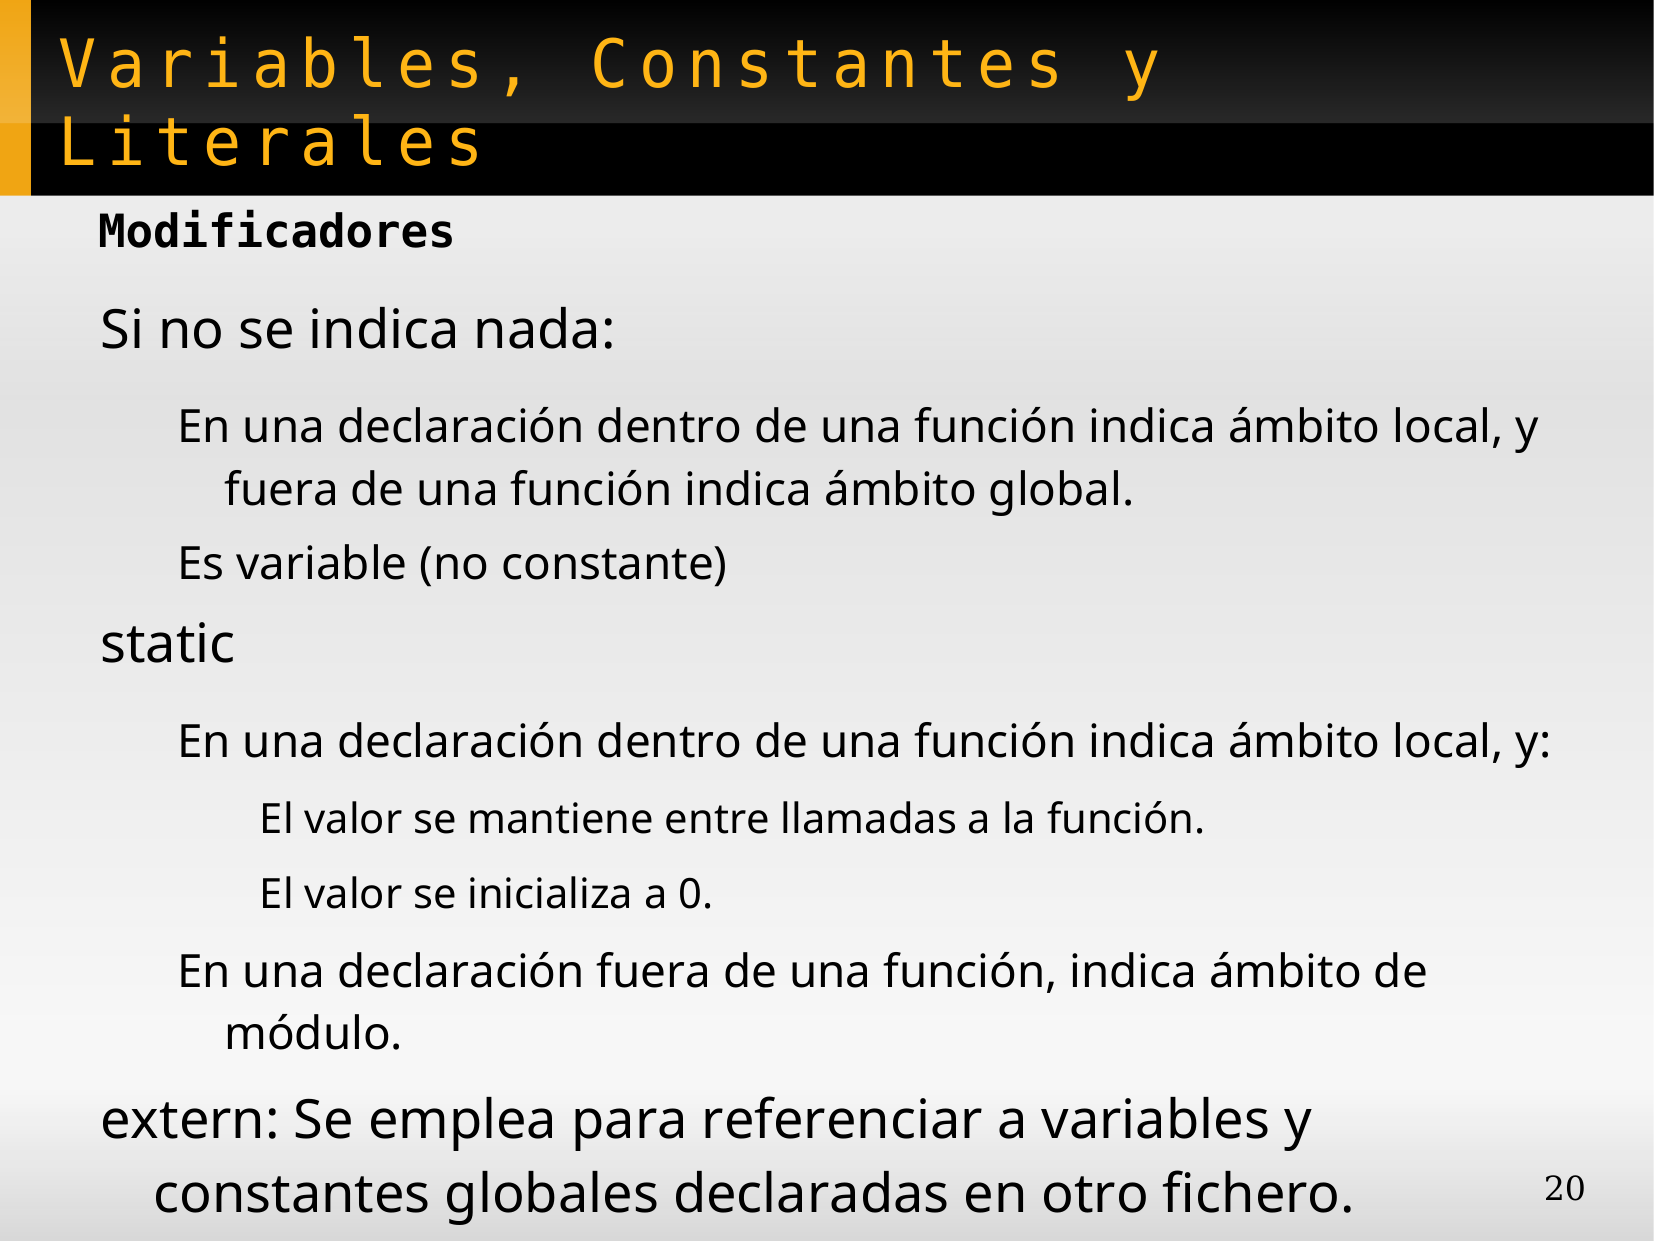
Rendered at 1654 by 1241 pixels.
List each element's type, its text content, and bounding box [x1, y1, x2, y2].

text_box Modificadores [83, 197, 471, 266]
list Si no se indica nada: En una declaración dentro de una función indica ámbito local, y fuera de una función indica ámbito global. Es variable (no constante) static En una declaración dentro de una función indica ámbito local, y: El valor se mantiene entre llamadas a la función. El valor se inicializa a 0. En una declaración fuera de una función, indica ámbito de módulo. extern: Se emplea para referenciar a variables y constantes globales declaradas en otro fichero. const: el valor es una constante en tiempo de ejecución [82, 290, 1571, 1232]
picture [0, 0, 1654, 1241]
title Variables, Constantes y Literales [59, 25, 1595, 182]
